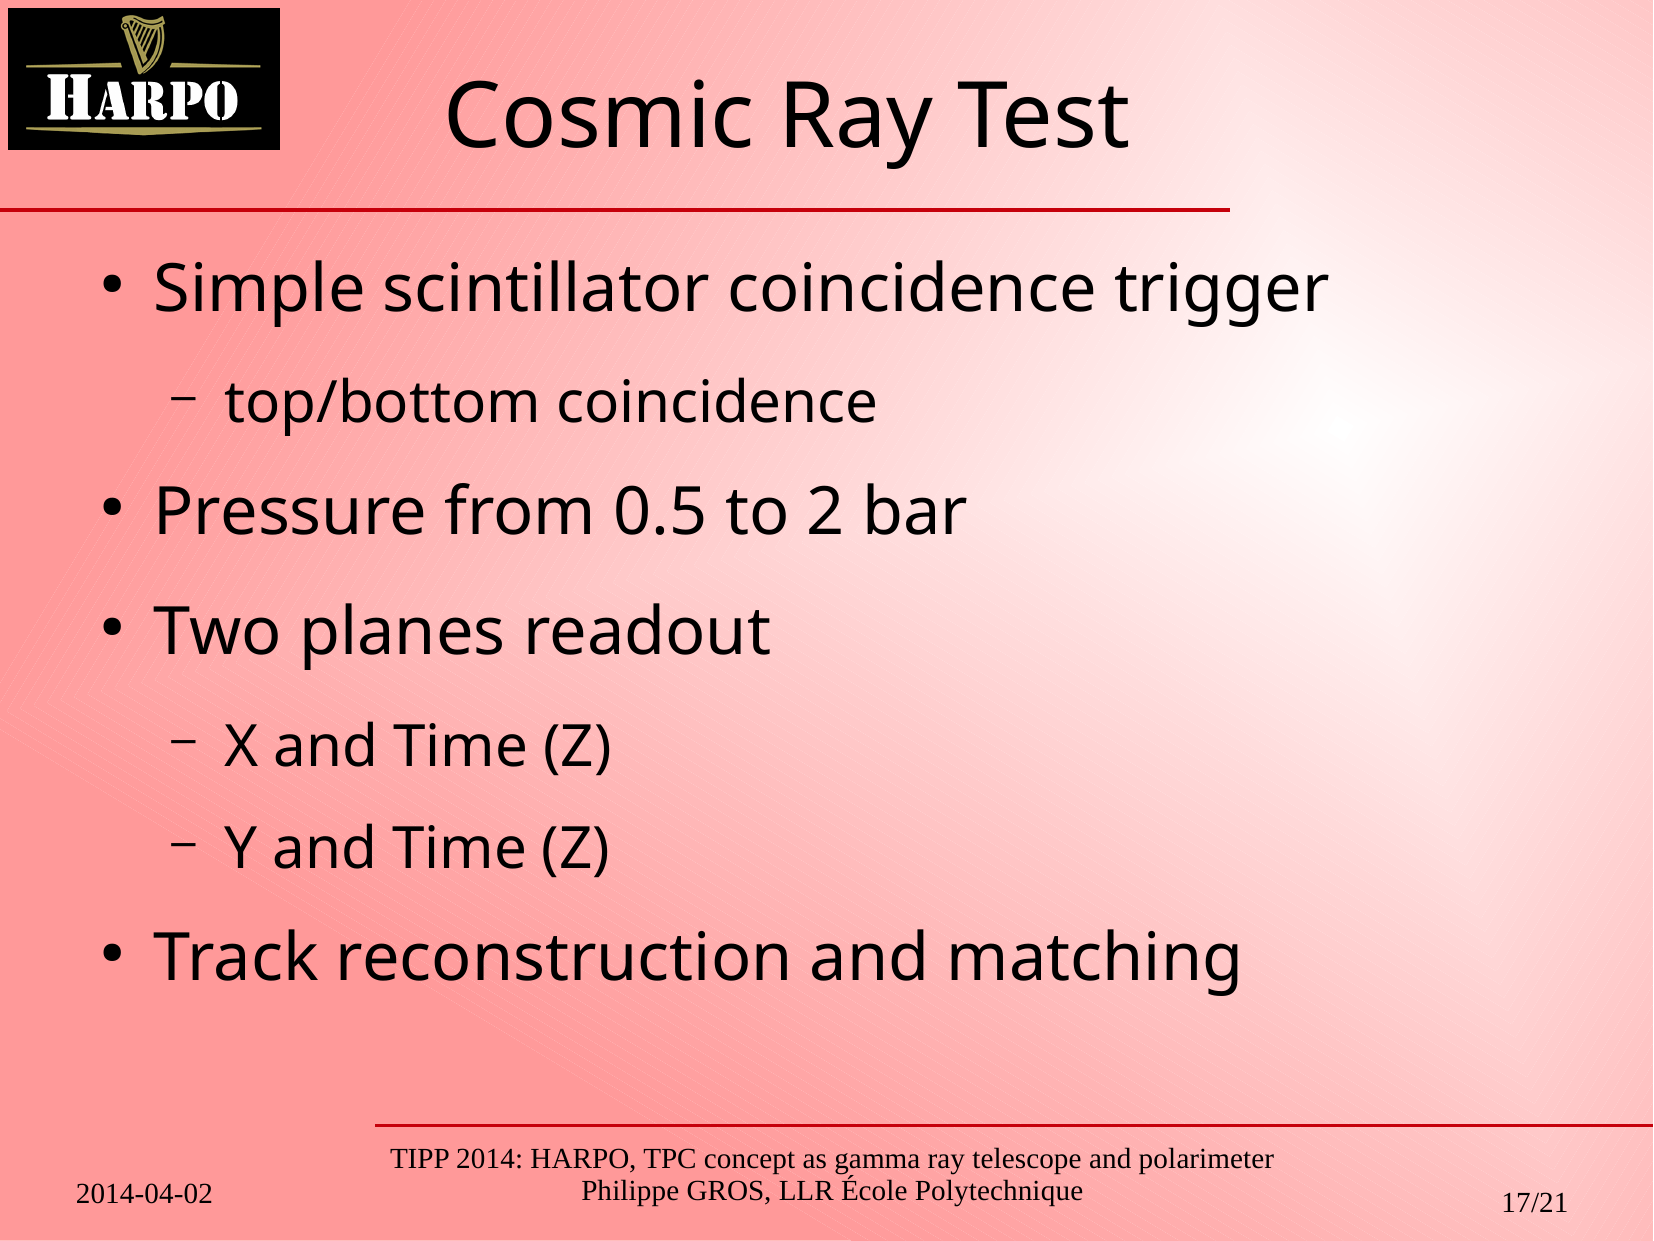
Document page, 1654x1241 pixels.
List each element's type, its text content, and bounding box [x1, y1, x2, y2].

picture [8, 8, 280, 150]
list Simple scintillator coincidence trigger top/bottom coincidence Pressure from 0.5 to 2 bar Two planes readout X and Time (Z) Y and Time (Z) Track reconstruction and matching [82, 240, 1571, 1102]
title Cosmic Ray Test [285, 15, 1291, 211]
